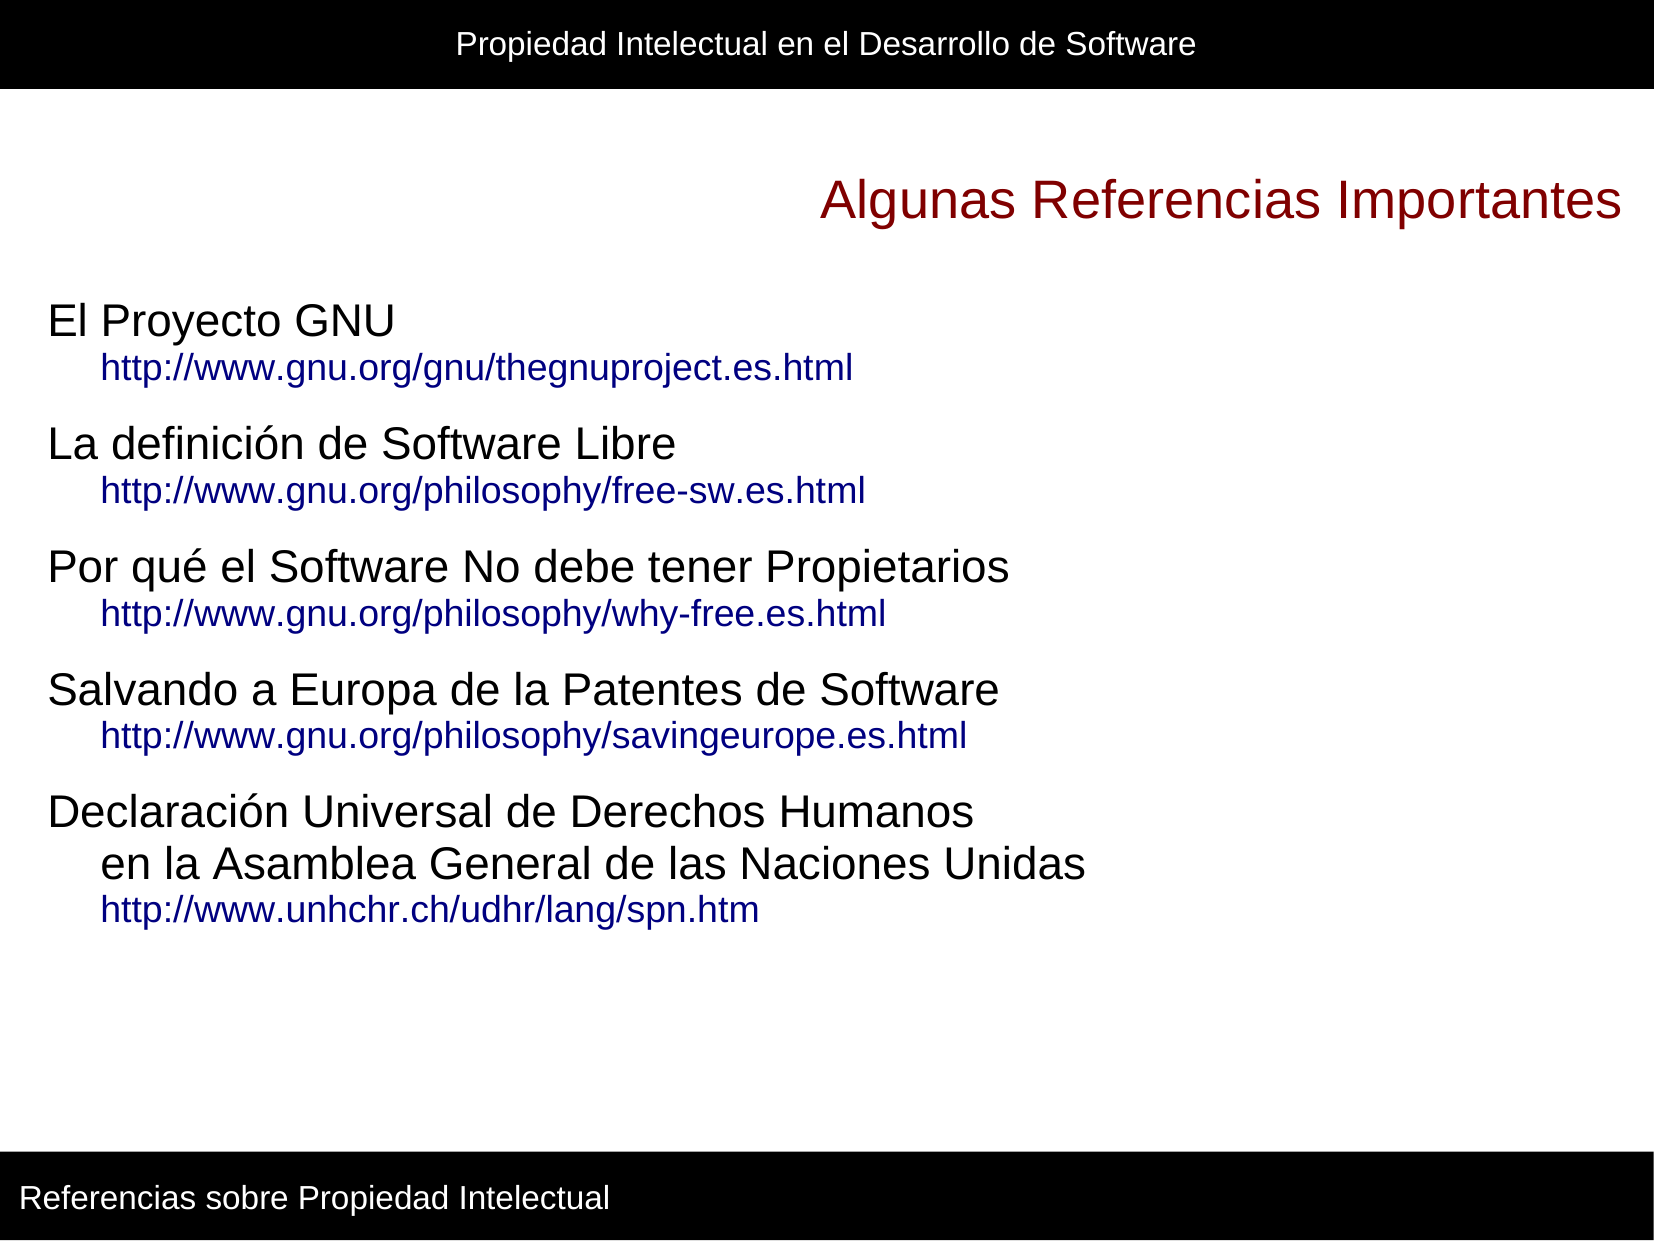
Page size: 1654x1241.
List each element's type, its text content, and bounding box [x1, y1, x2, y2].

title Algunas Referencias Importantes [147, 147, 1625, 252]
list El Proyecto GNU http://www.gnu.org/gnu/thegnuproject.es.html La definición de Software Libre http://www.gnu.org/philosophy/free-sw.es.html Por qué el Software No debe tener Propietarios http://www.gnu.org/philosophy/why-free.es.html Salvando a Europa de la Patentes de Software http://www.gnu.org/philosophy/savingeurope.es.html Declaración Universal de Derechos Humanos en la Asamblea General de las Naciones Unidas http://www.unhchr.ch/udhr/lang/spn.htm [29, 295, 1625, 1122]
text_box Referencias sobre Propiedad Intelectual [18, 1180, 965, 1218]
